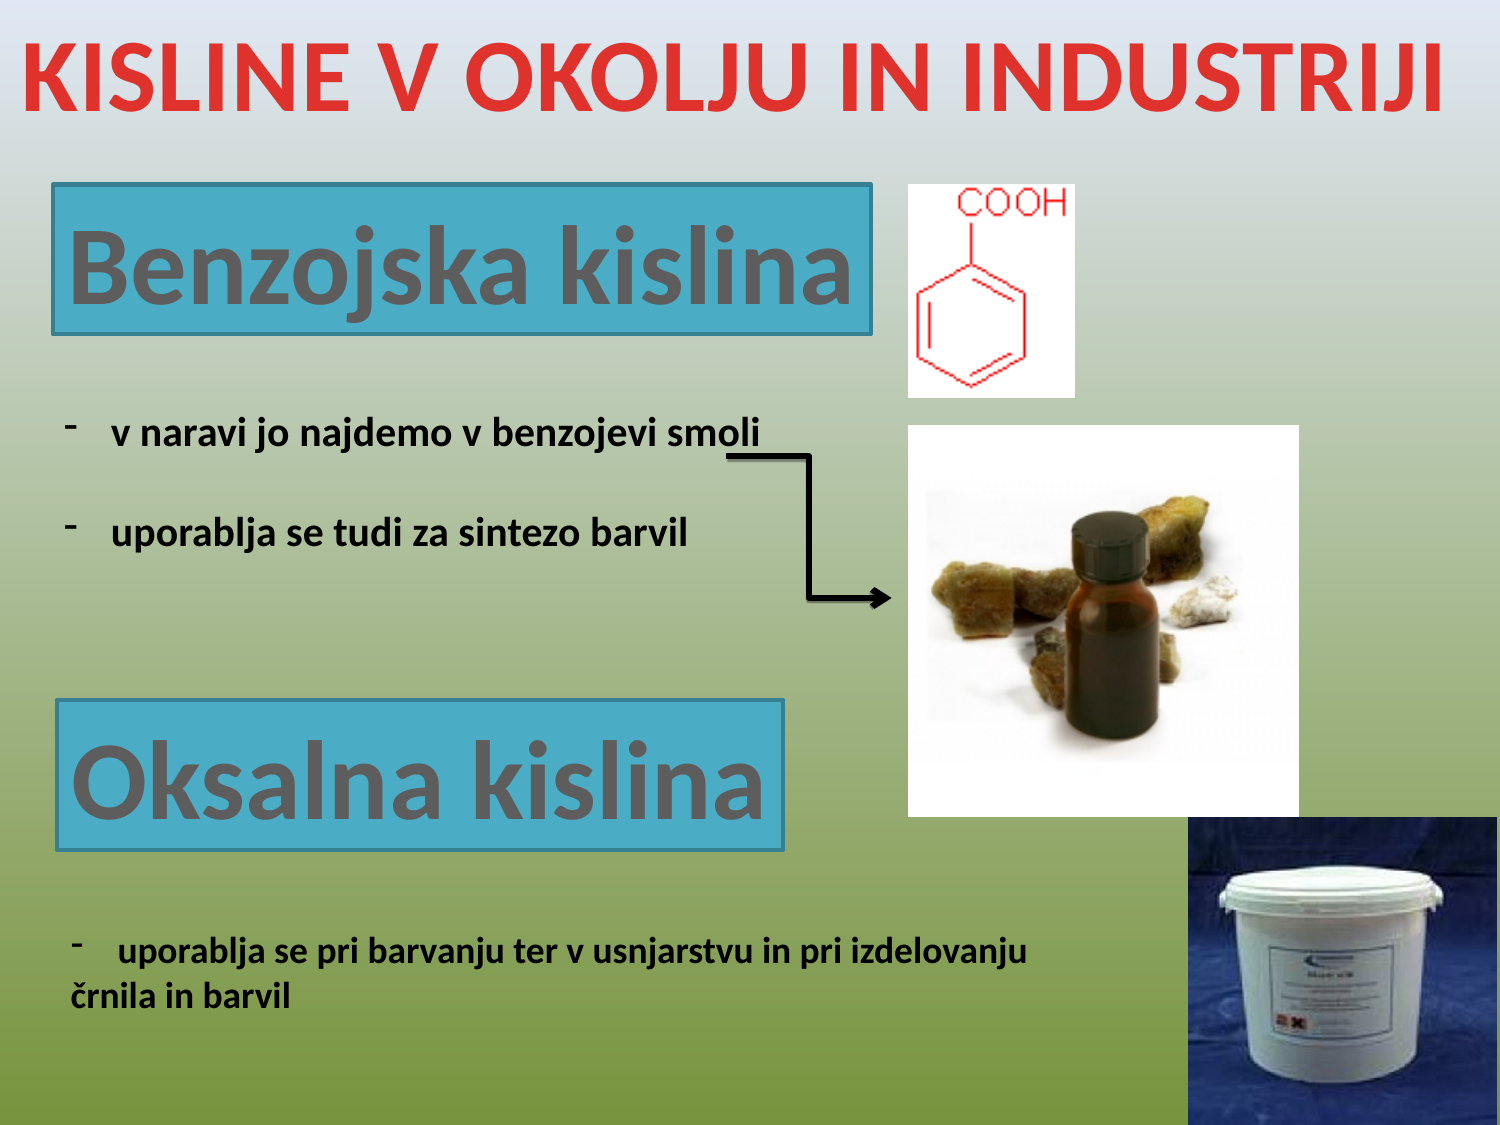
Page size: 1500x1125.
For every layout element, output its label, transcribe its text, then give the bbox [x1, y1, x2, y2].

text_box uporablja se pri barvanju ter v usnjarstvu in pri izdelovanju črnila in barvil [55, 918, 1188, 1024]
picture [908, 184, 1075, 398]
picture [908, 425, 1497, 1125]
text_box Benzojska kislina [52, 184, 871, 335]
text_box Oksalna kislina [56, 700, 784, 850]
text_box v naravi jo najdemo v benzojevi smoli uporablja se tudi za sintezo barvil [49, 397, 875, 713]
text_box KISLINE V OKOLJU IN INDUSTRIJI [6, 0, 1465, 140]
